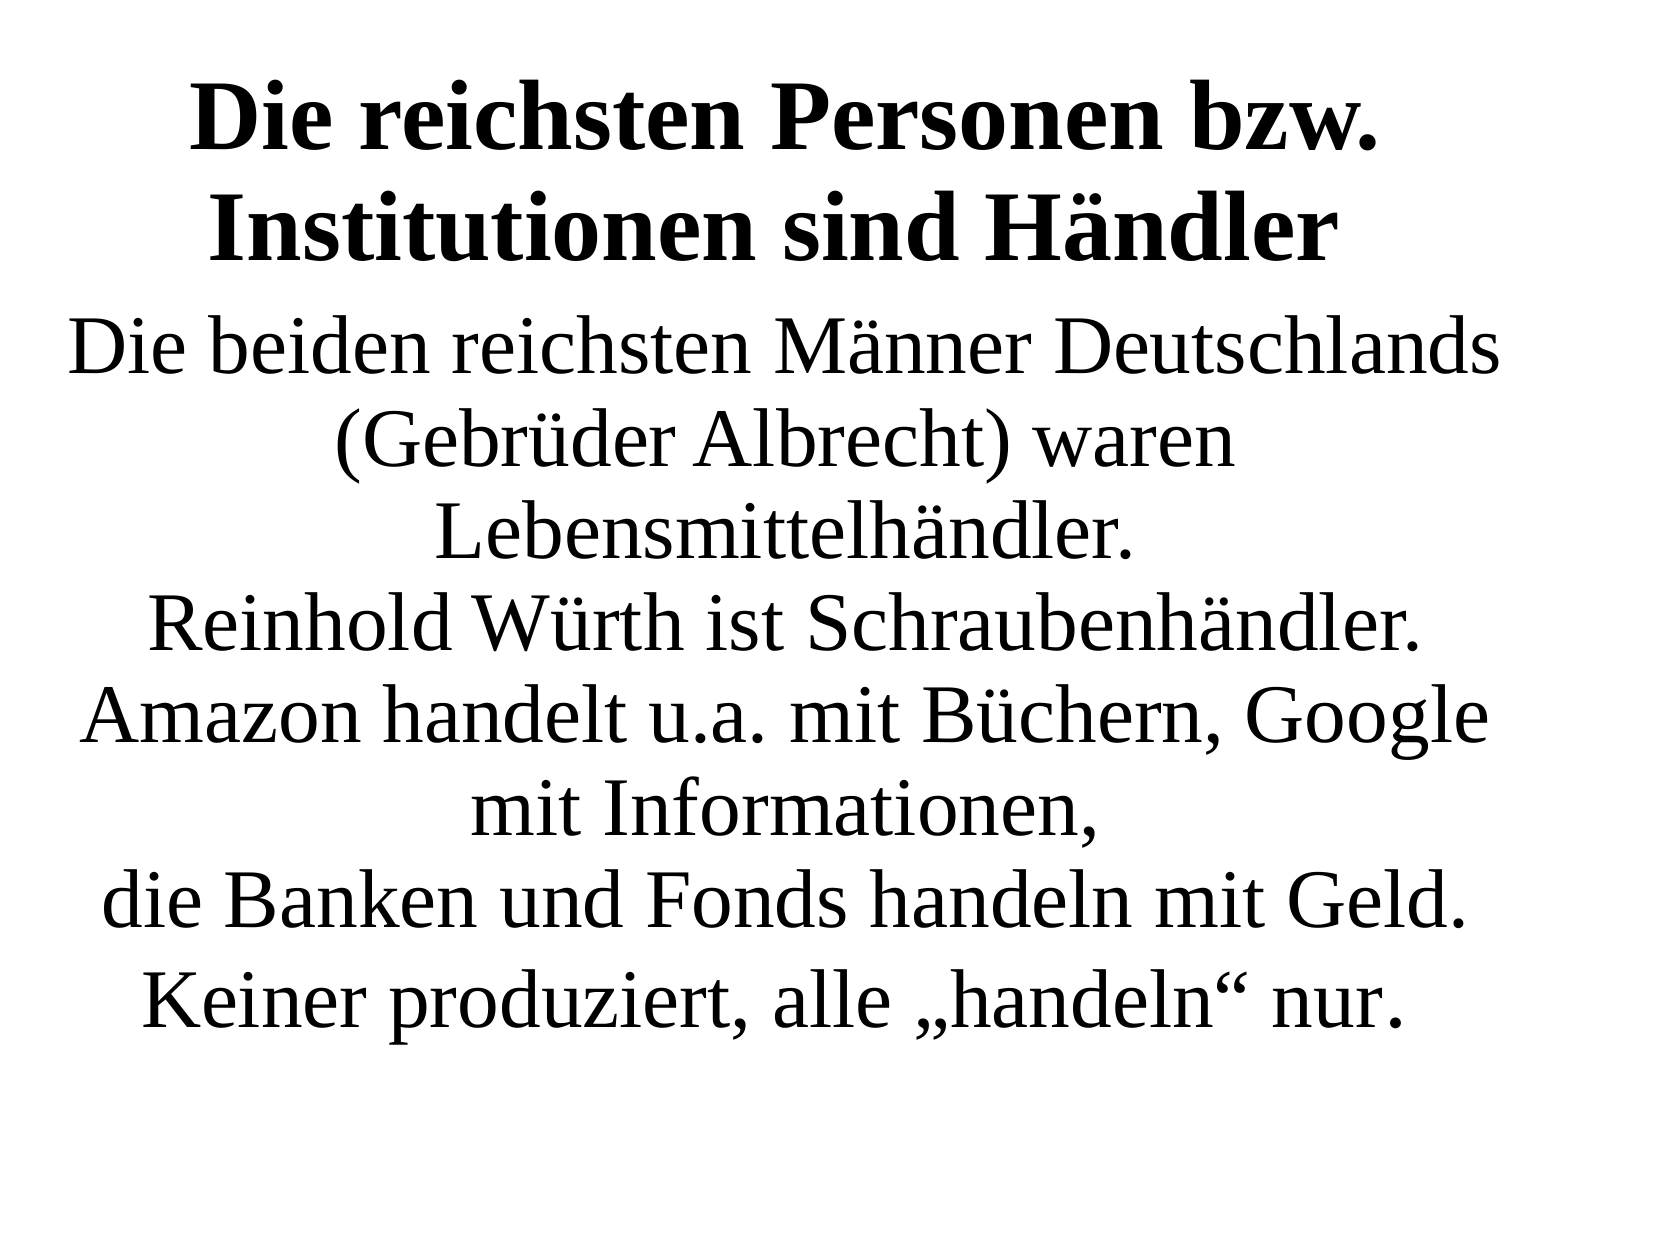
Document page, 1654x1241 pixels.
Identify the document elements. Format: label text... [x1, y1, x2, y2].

text_box Die reichsten Personen bzw. Institutionen sind Händler Die beiden reichsten Männer Deutschlands (Gebrüder Albrecht) waren Lebensmittelhändler. Reinhold Würth ist Schraubenhändler. Amazon handelt u.a. mit Büchern, Google mit Informationen, die Banken und Fonds handeln mit Geld. Keiner produziert, alle „handeln“ nur. [53, 53, 1601, 1055]
